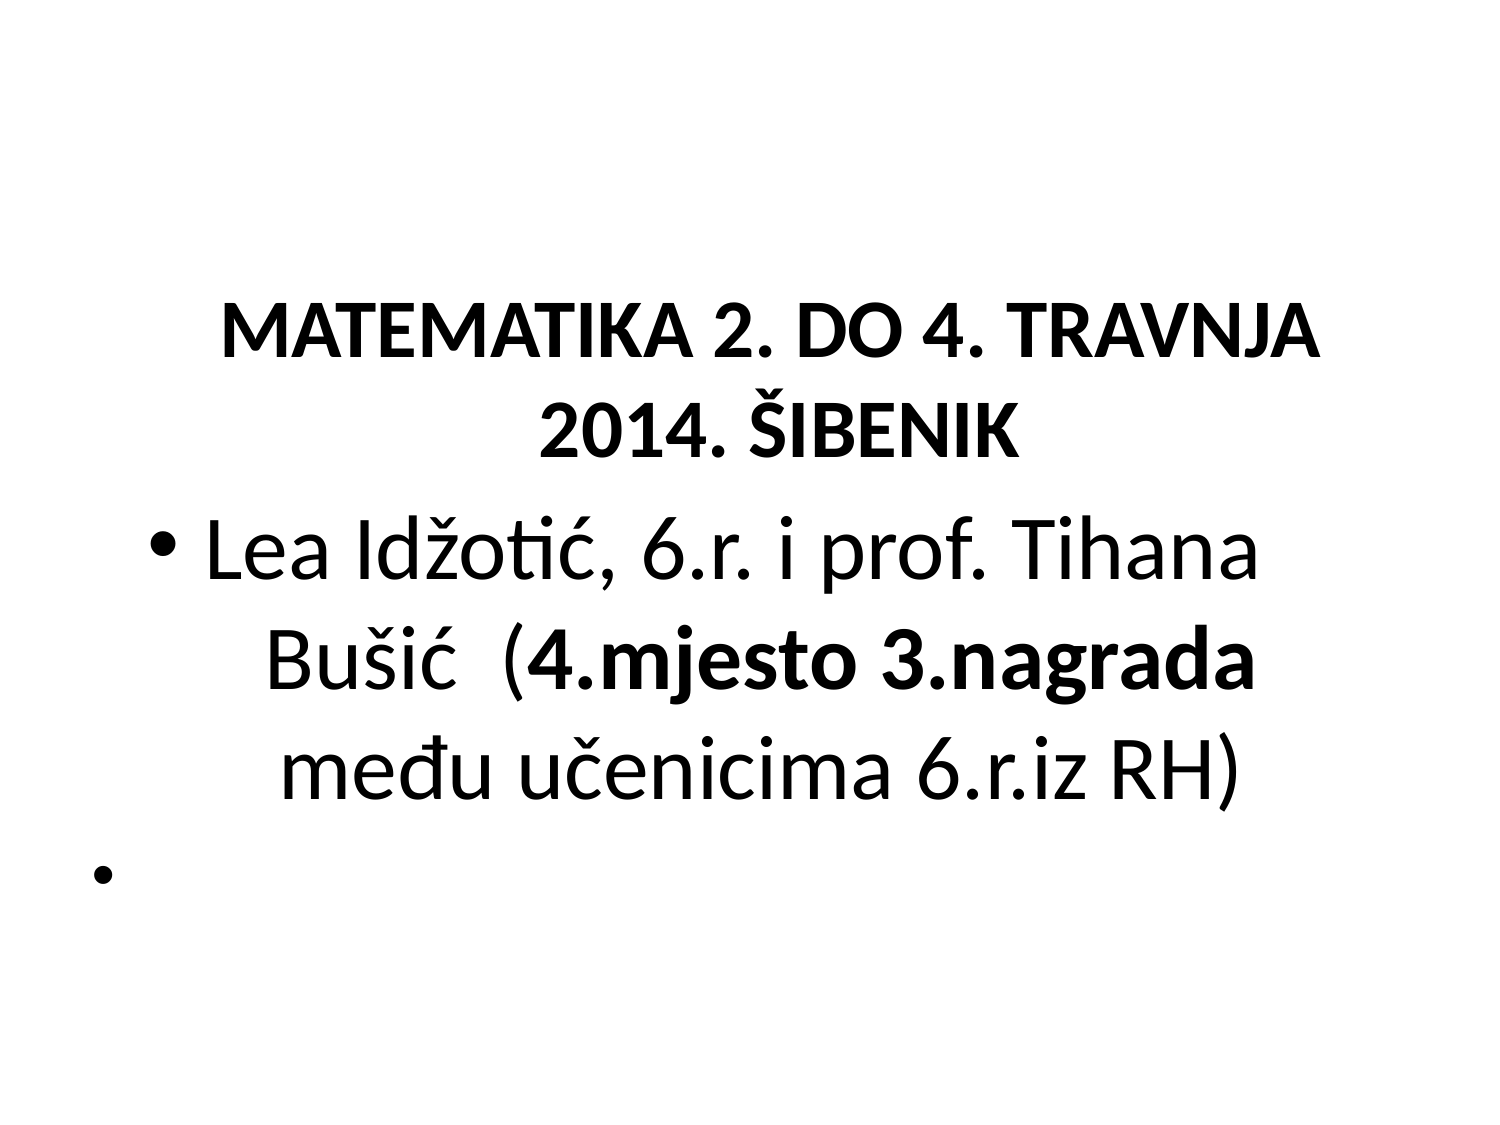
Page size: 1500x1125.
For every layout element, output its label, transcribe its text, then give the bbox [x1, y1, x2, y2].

list Lea Idžotić, 6.r. i prof. Tihana Bušić (4.mjesto 3.nagrada među učenicima 6.r.iz RH) [76, 479, 1427, 828]
title MATEMATIKA 2. DO 4. TRAVNJA 2014. ŠIBENIK [135, 66, 1424, 339]
